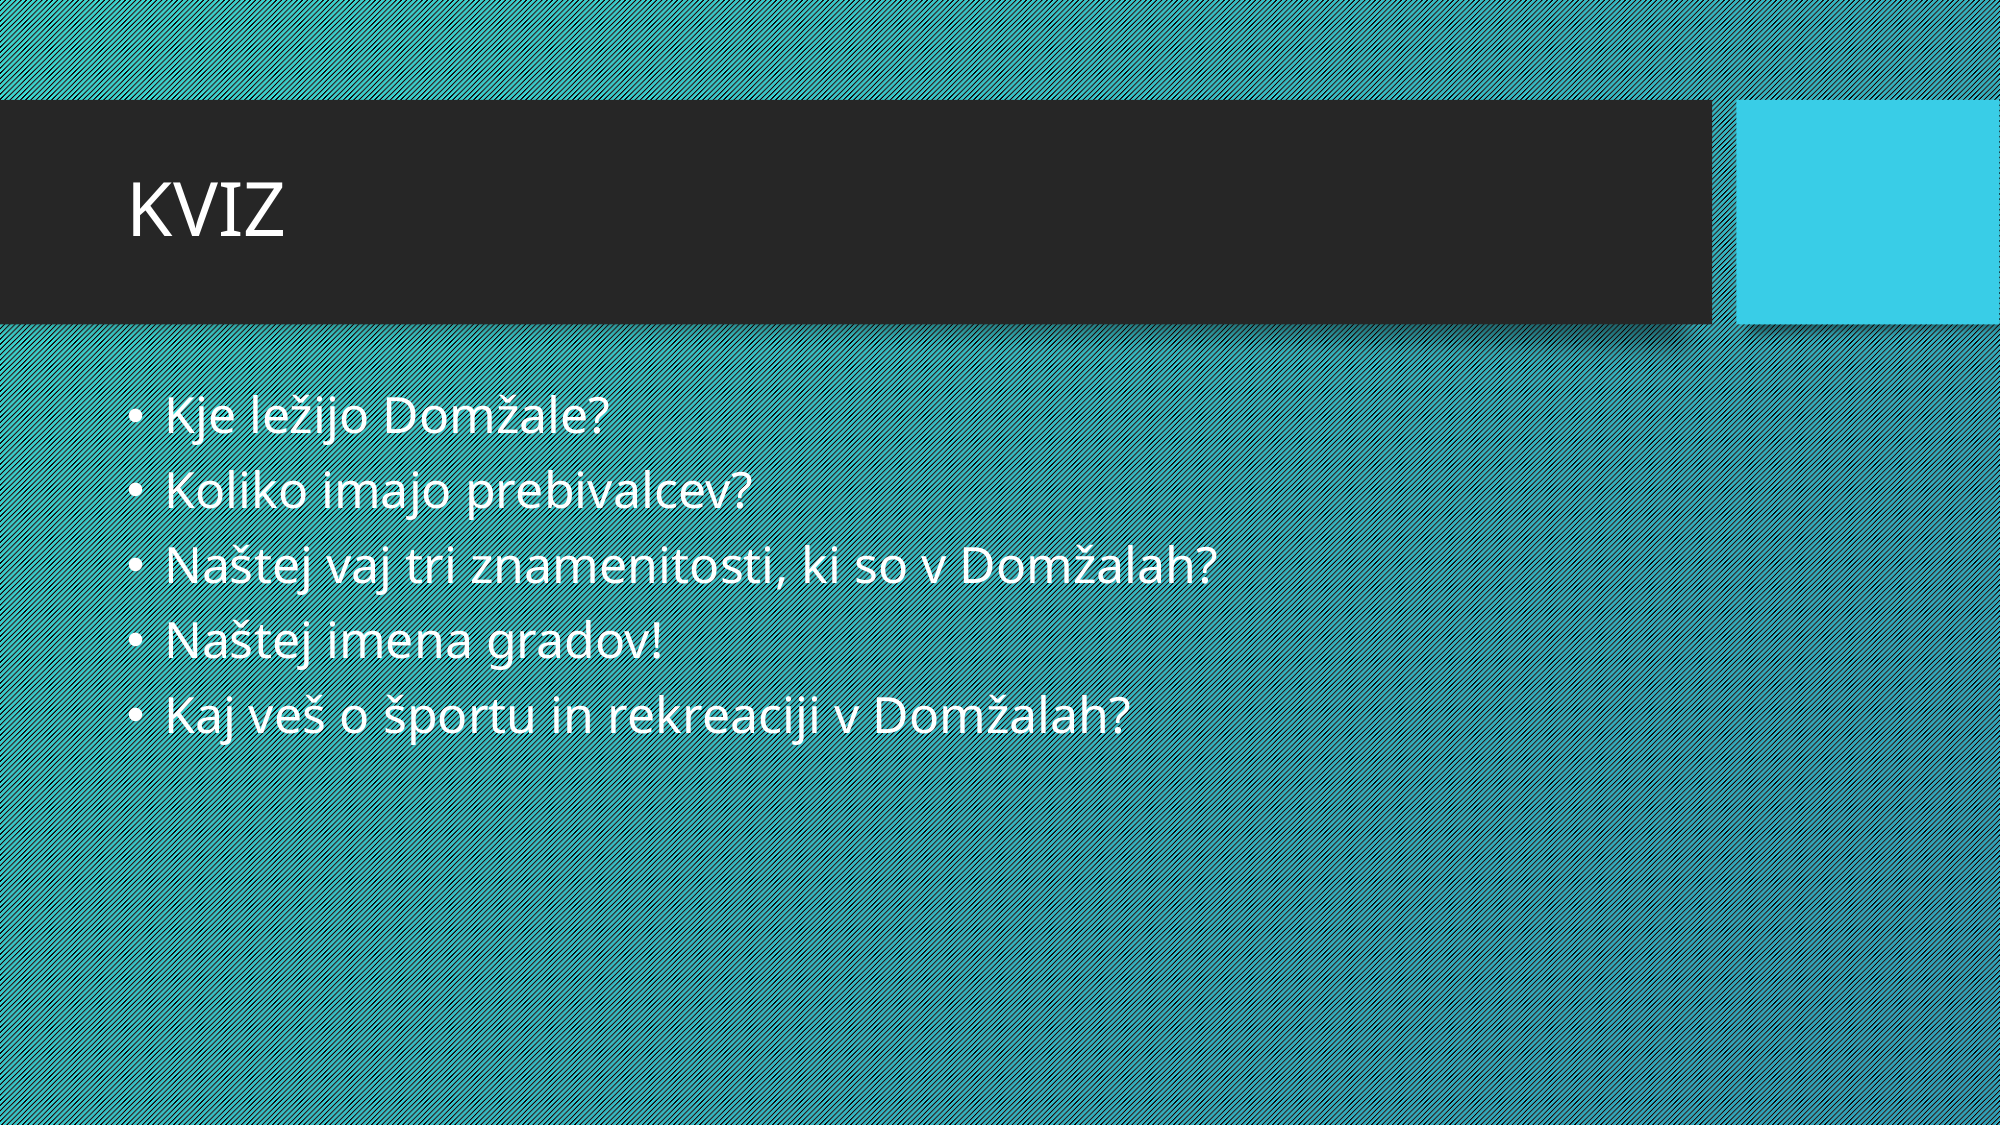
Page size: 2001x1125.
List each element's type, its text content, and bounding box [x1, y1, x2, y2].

list Kje ležijo Domžale? Koliko imajo prebivalcev? Naštej vaj tri znamenitosti, ki so v Domžalah? Naštej imena gradov! Kaj veš o športu in rekreaciji v Domžalah? [111, 383, 1689, 974]
picture [0, 0, 2000, 1125]
title KVIZ [111, 123, 1689, 301]
